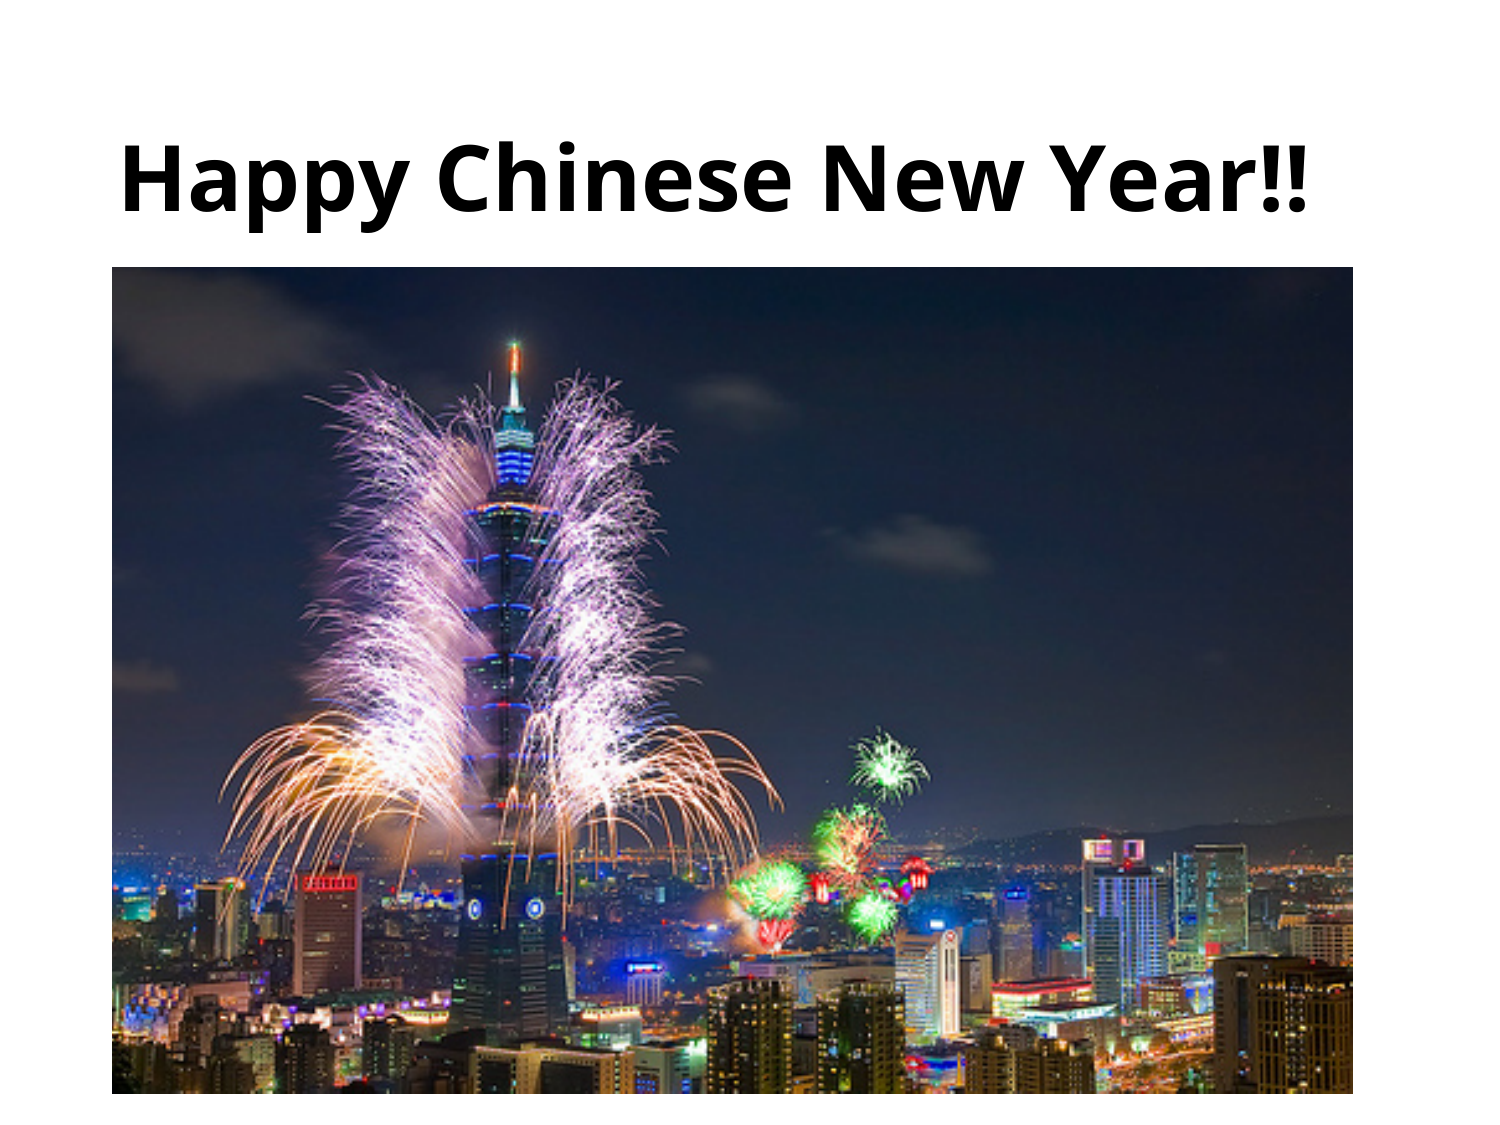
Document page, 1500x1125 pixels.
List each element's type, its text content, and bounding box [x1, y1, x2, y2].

picture [112, 267, 1353, 1094]
title Happy Chinese New Year!! [76, 54, 1352, 296]
